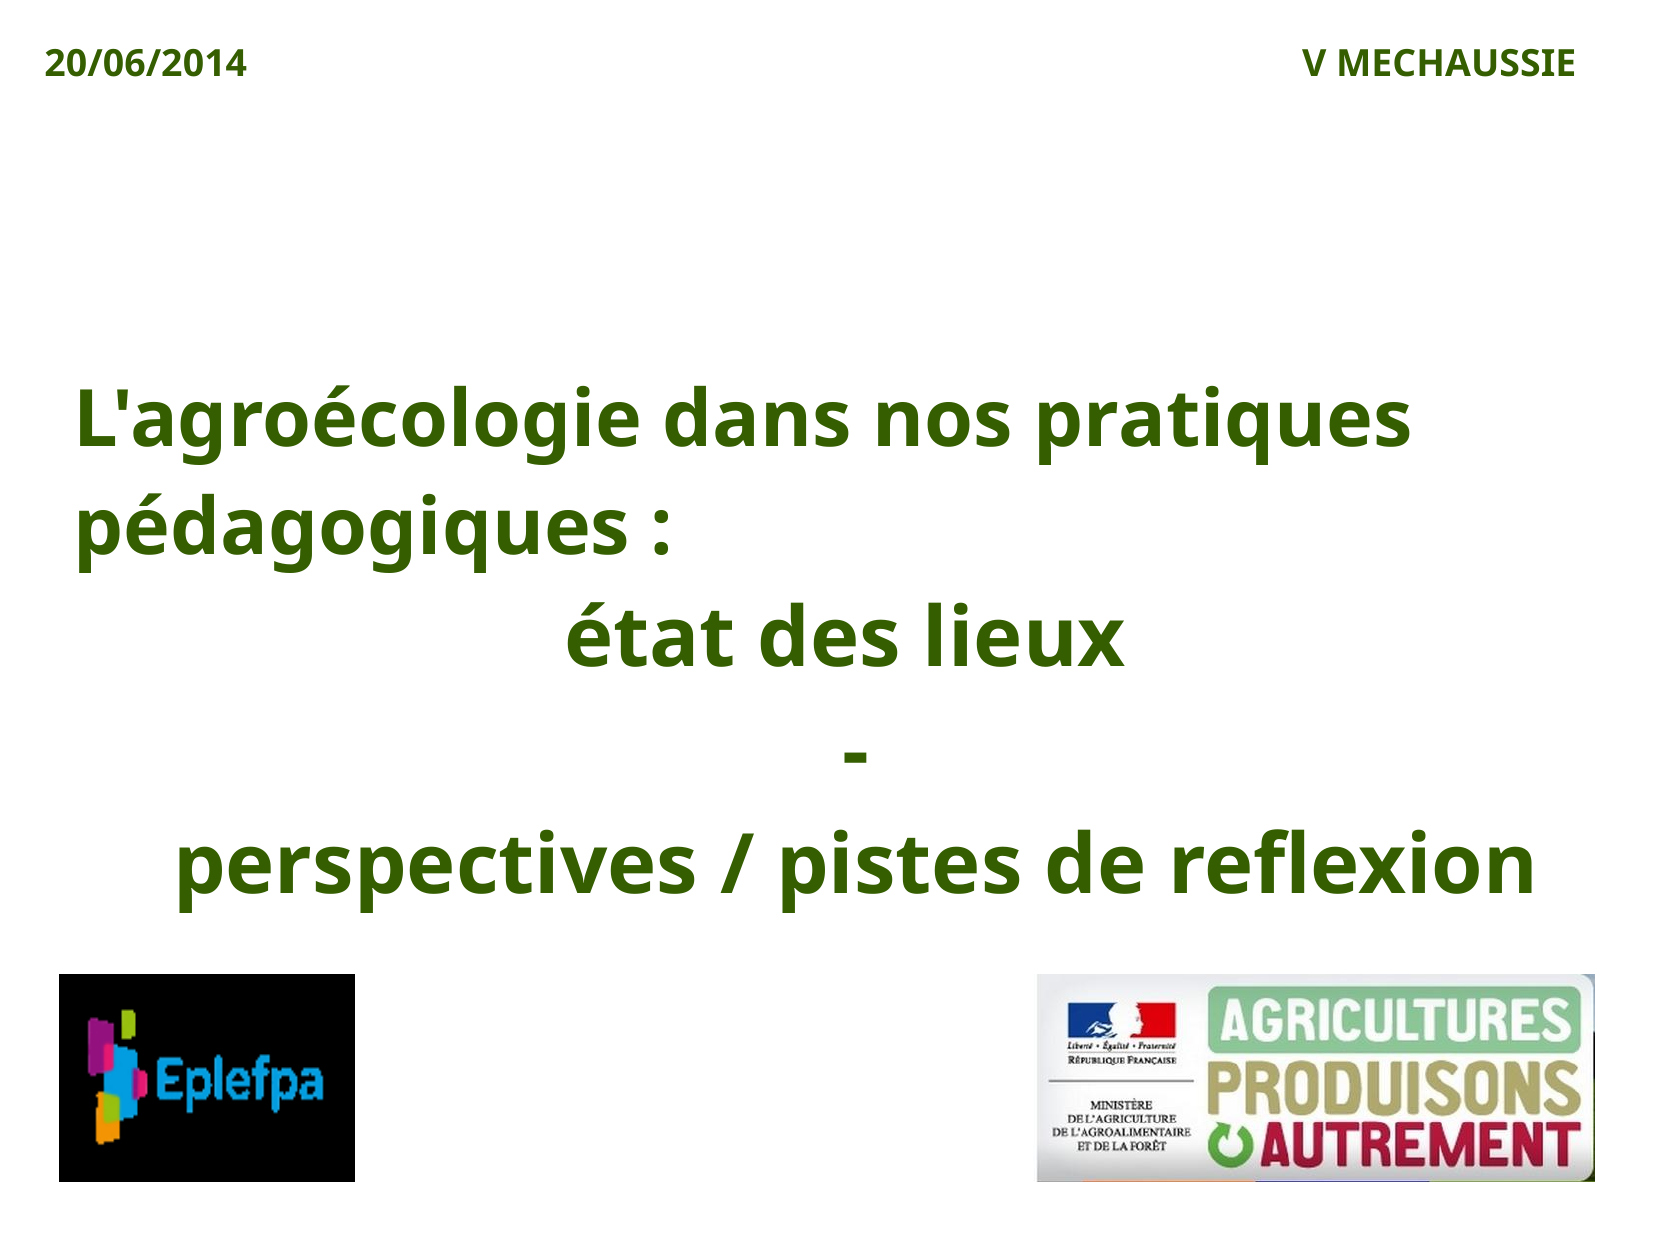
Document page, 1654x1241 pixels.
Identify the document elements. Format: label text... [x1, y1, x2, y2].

picture [1033, 974, 1595, 1182]
picture [59, 974, 355, 1182]
text_box V MECHAUSSIE [1287, 29, 1613, 88]
text_box 20/06/2014 [29, 29, 266, 88]
text_box L'agroécologie dans nos pratiques pédagogiques : état des lieux - perspectives / pistes de reflexion [59, 354, 1654, 744]
